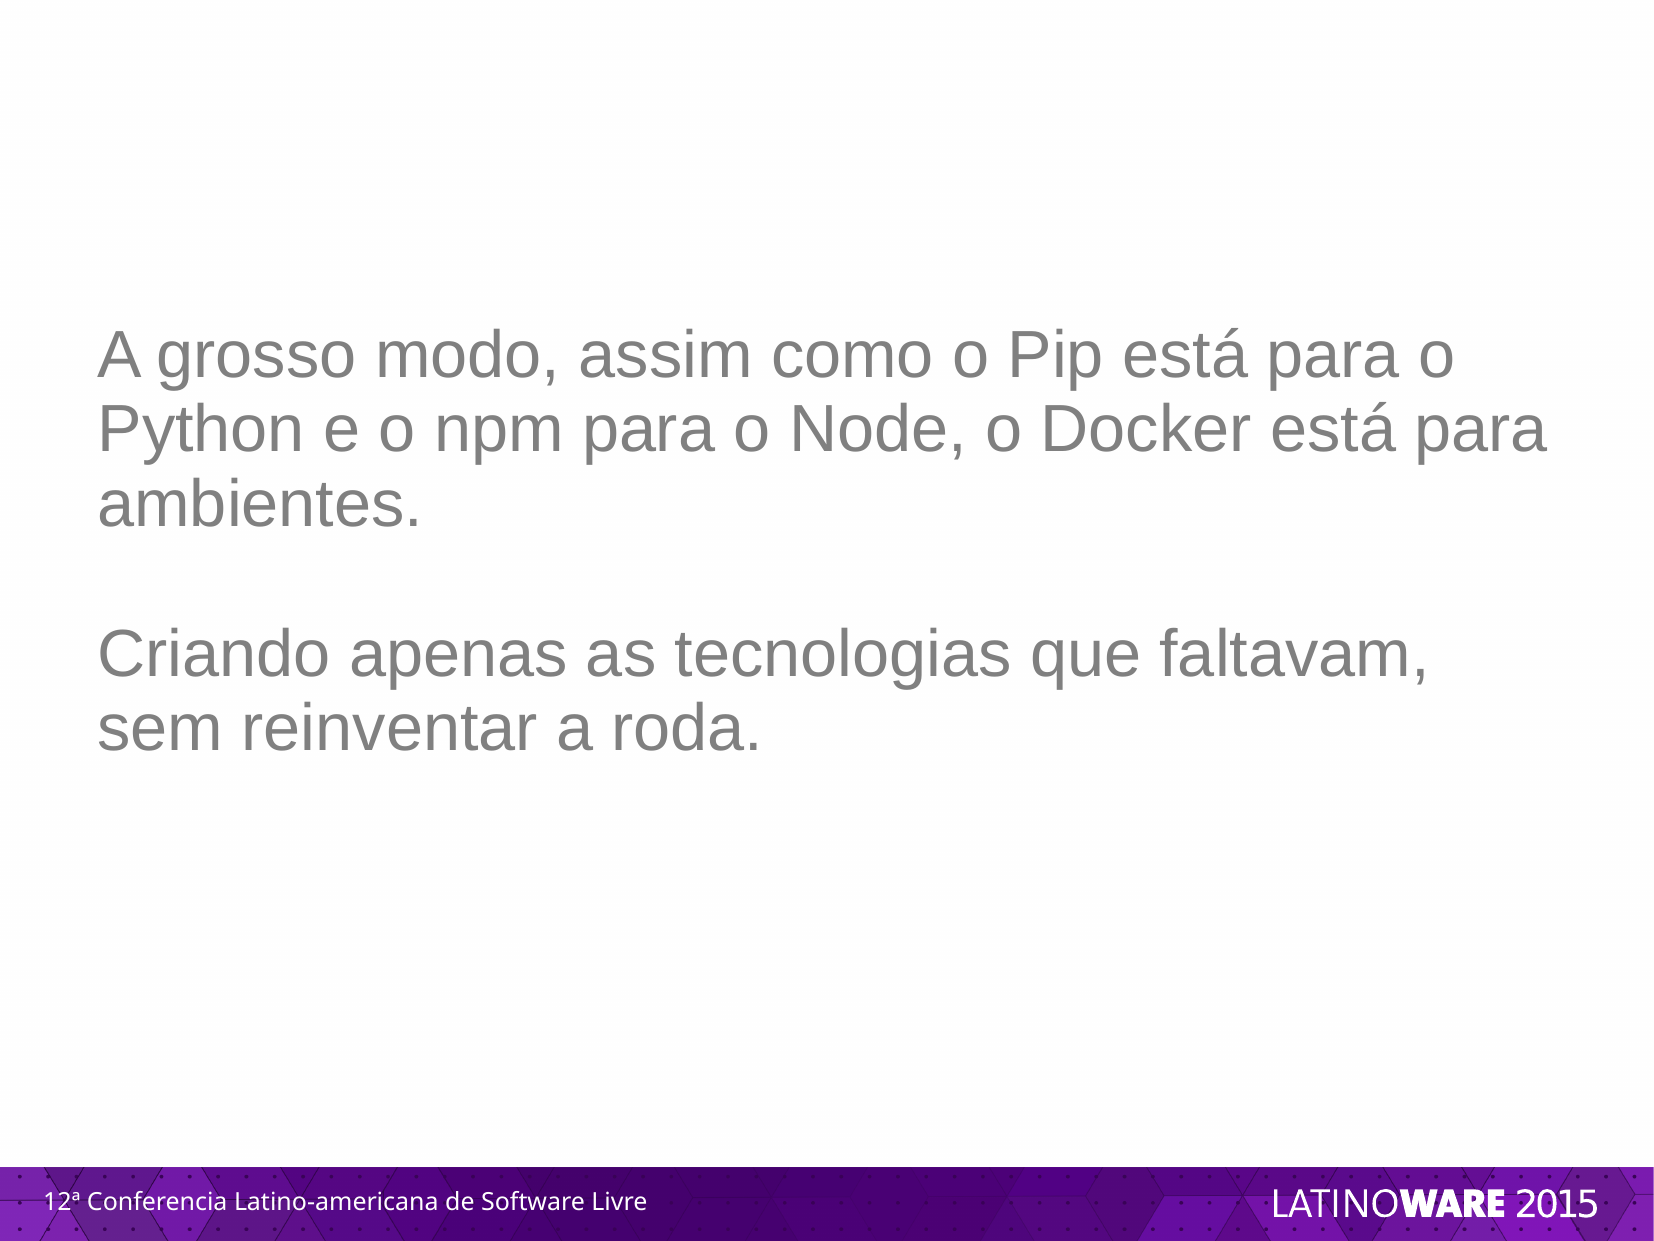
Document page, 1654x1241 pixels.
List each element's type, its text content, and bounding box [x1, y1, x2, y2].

picture [0, 0, 1654, 1241]
text_box 12ª Conferencia Latino-americana de Software Livre [28, 1176, 82, 1234]
text_box A grosso modo, assim como o Pip está para o Python e o npm para o Node, o Docker está para ambientes. Criando apenas as tecnologias que faltavam, sem reinventar a roda. [82, 309, 1571, 1241]
